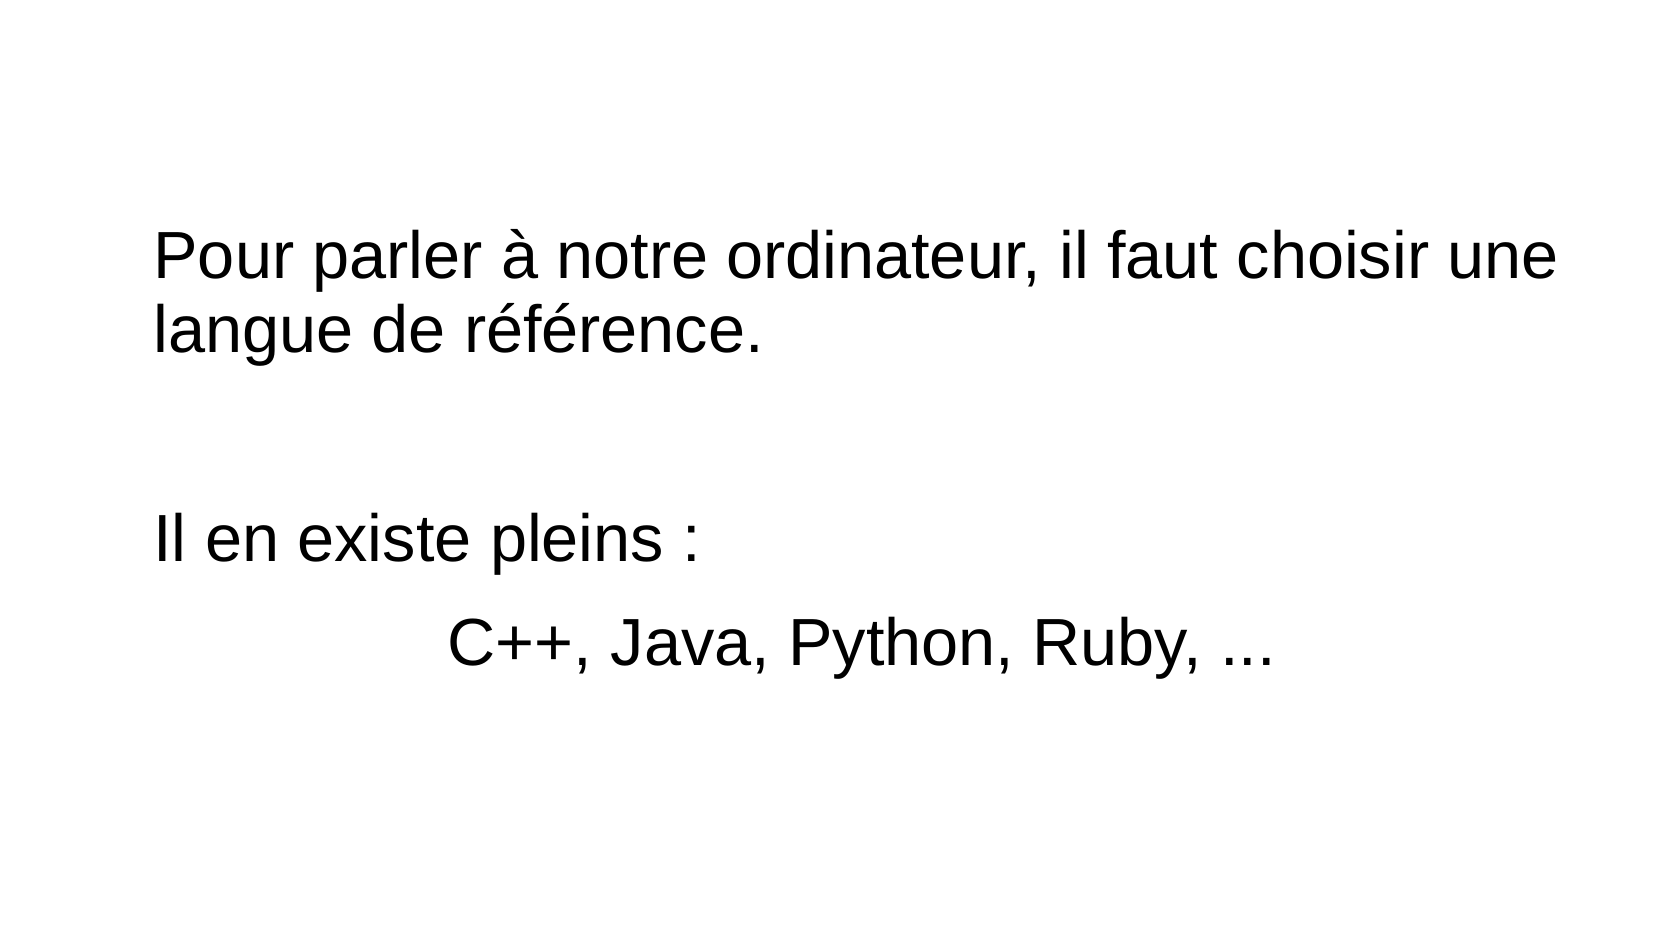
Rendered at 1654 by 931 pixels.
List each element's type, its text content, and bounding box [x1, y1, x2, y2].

list Pour parler à notre ordinateur, il faut choisir une langue de référence. Il en existe pleins : C++, Java, Python, Ruby, ... [82, 217, 1571, 758]
